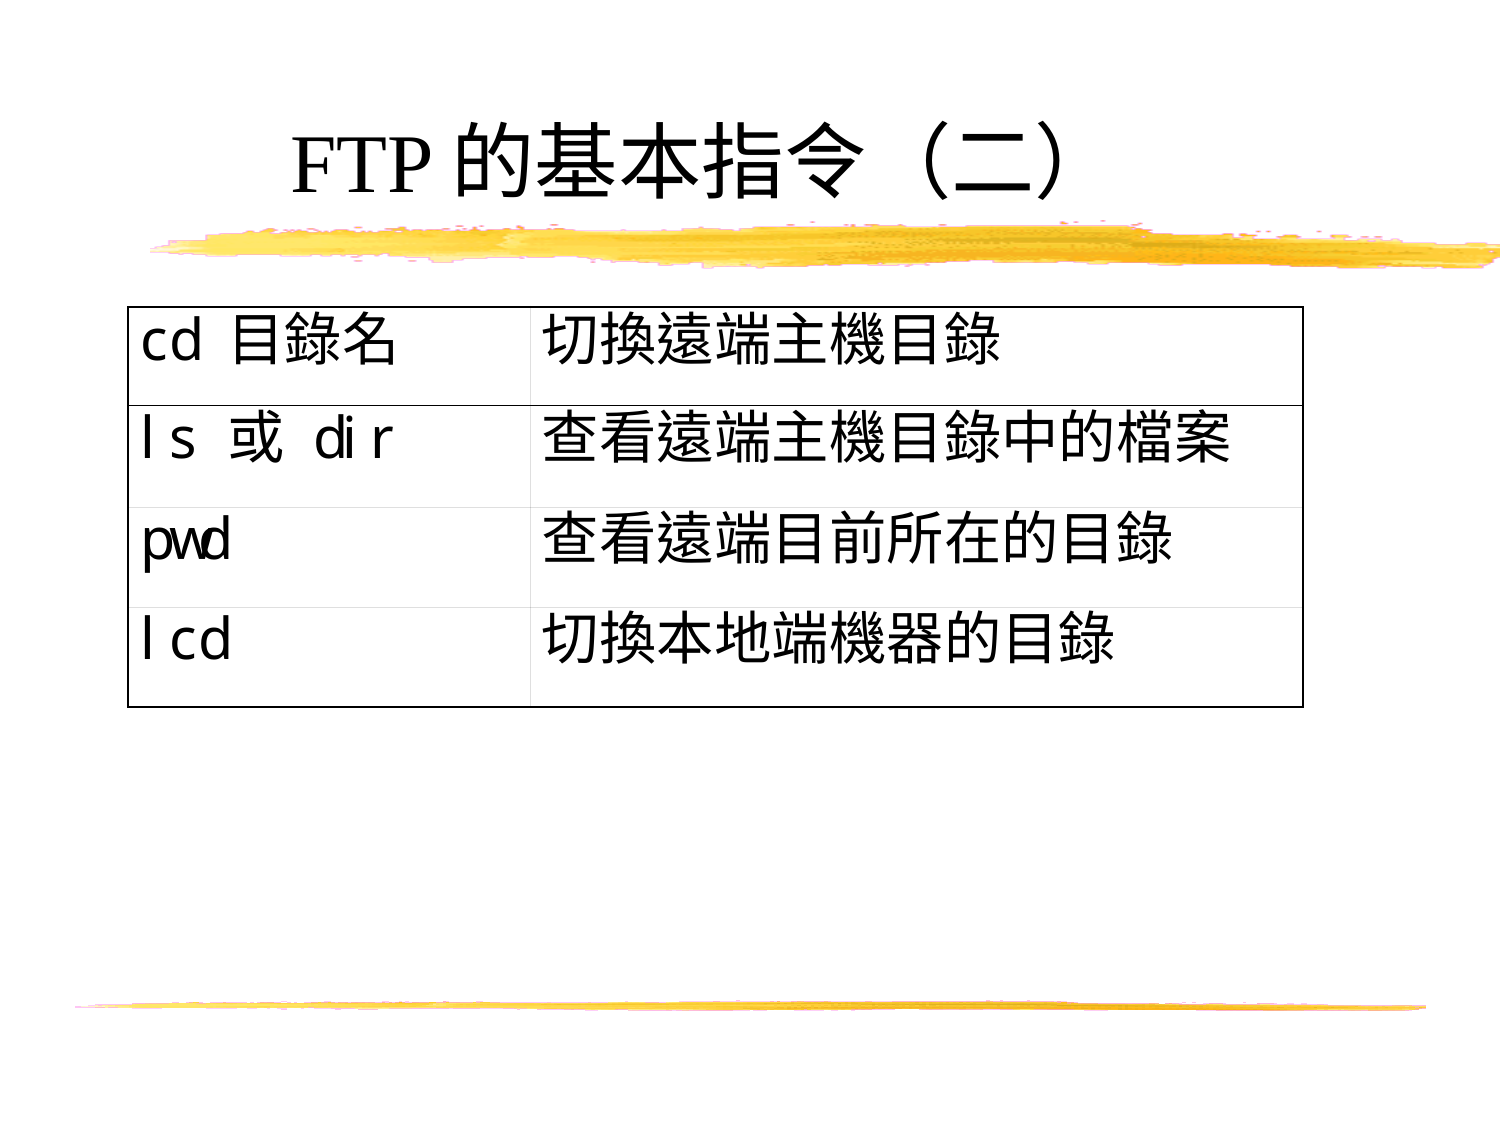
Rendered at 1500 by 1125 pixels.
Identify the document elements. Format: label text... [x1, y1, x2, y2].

picture [150, 215, 1500, 279]
title FTP的基本指令（二） [66, 37, 1342, 225]
picture [75, 999, 1426, 1013]
chart [124, 305, 1348, 945]
